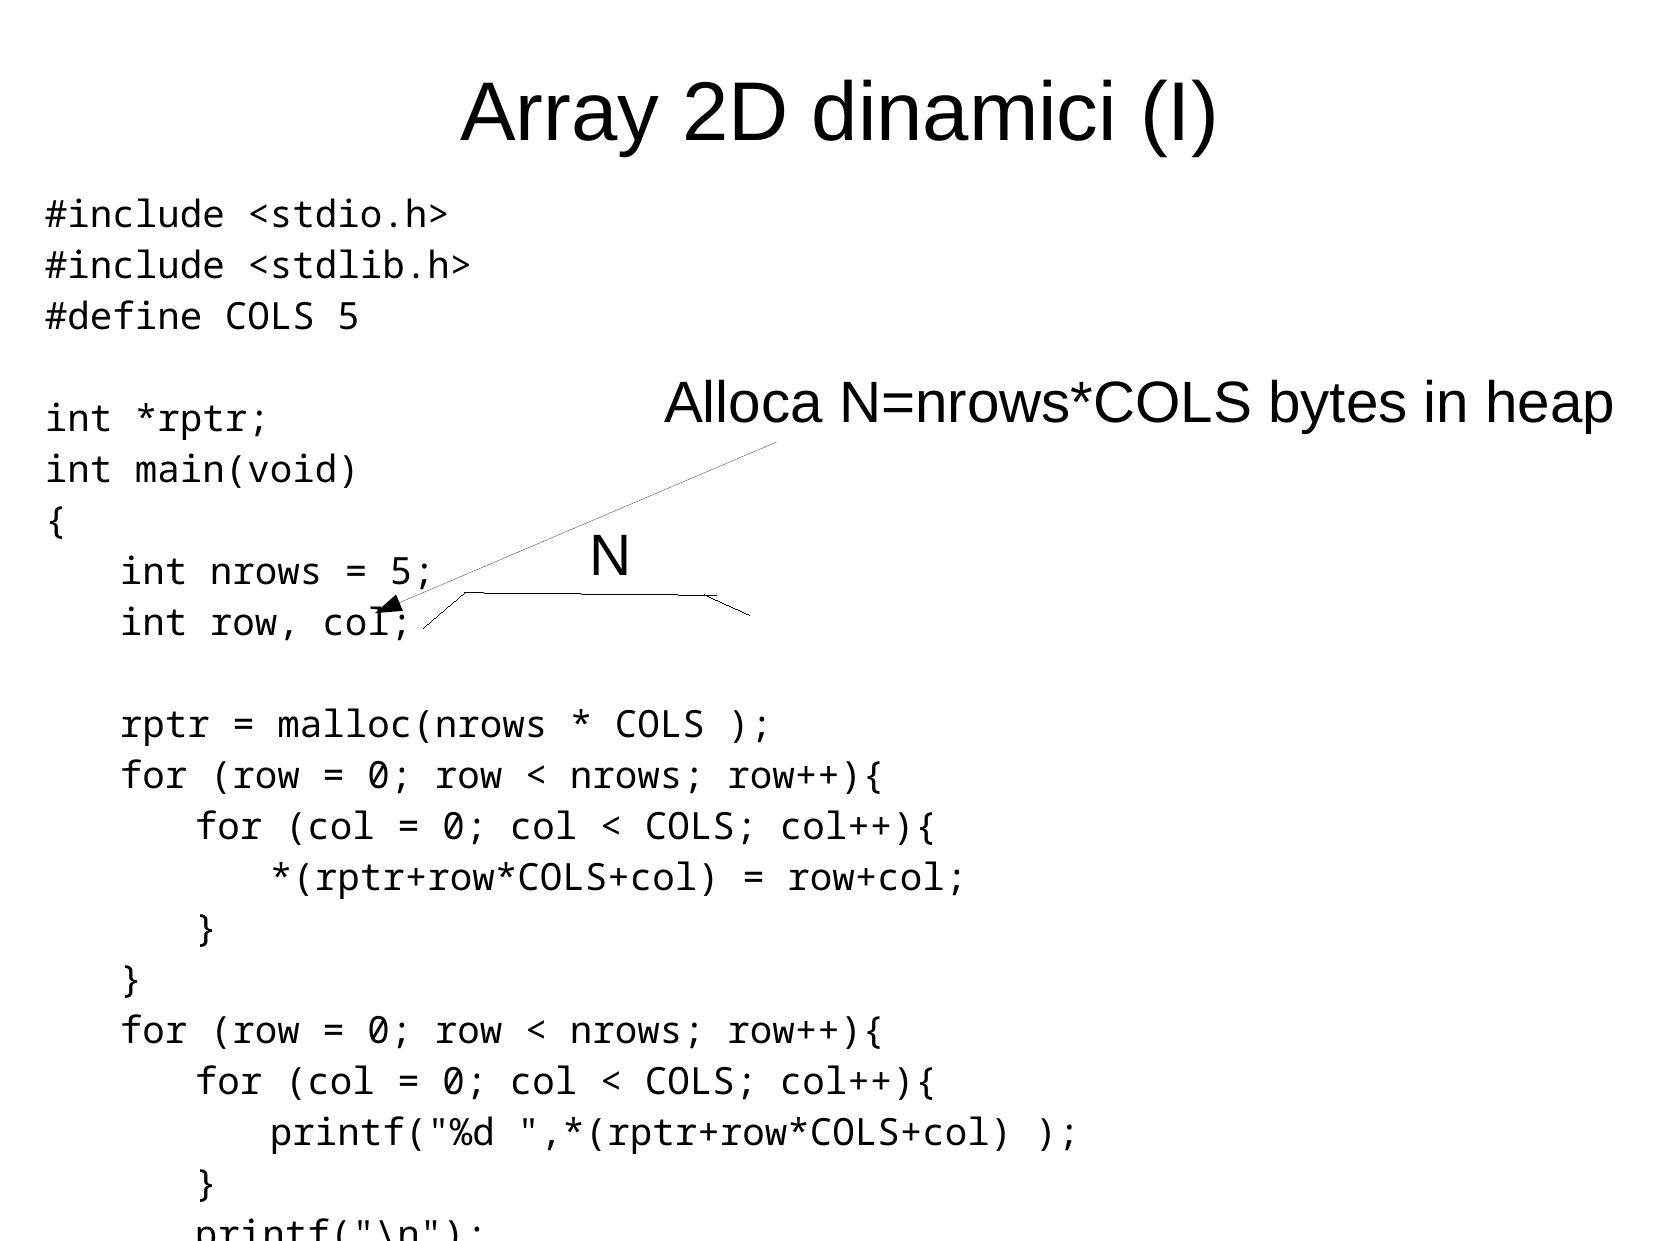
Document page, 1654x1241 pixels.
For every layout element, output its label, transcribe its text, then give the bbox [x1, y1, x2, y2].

title Array 2D dinamici (I) [30, 8, 1621, 180]
text_box N [574, 515, 647, 596]
text_box Alloca N=nrows*COLS bytes in heap [649, 362, 1632, 443]
text_box #include <stdio.h> #include <stdlib.h> #define COLS 5 int *rptr; int main(void) { int nrows = 5; int row, col; rptr = malloc(nrows * COLS ); for (row = 0; row < nrows; row++){ for (col = 0; col < COLS; col++){ *(rptr+row*COLS+col) = row+col; } } for (row = 0; row < nrows; row++){ for (col = 0; col < COLS; col++){ printf("%d ",*(rptr+row*COLS+col) ); } printf("\n"); } return 0; } [30, 180, 1654, 1240]
